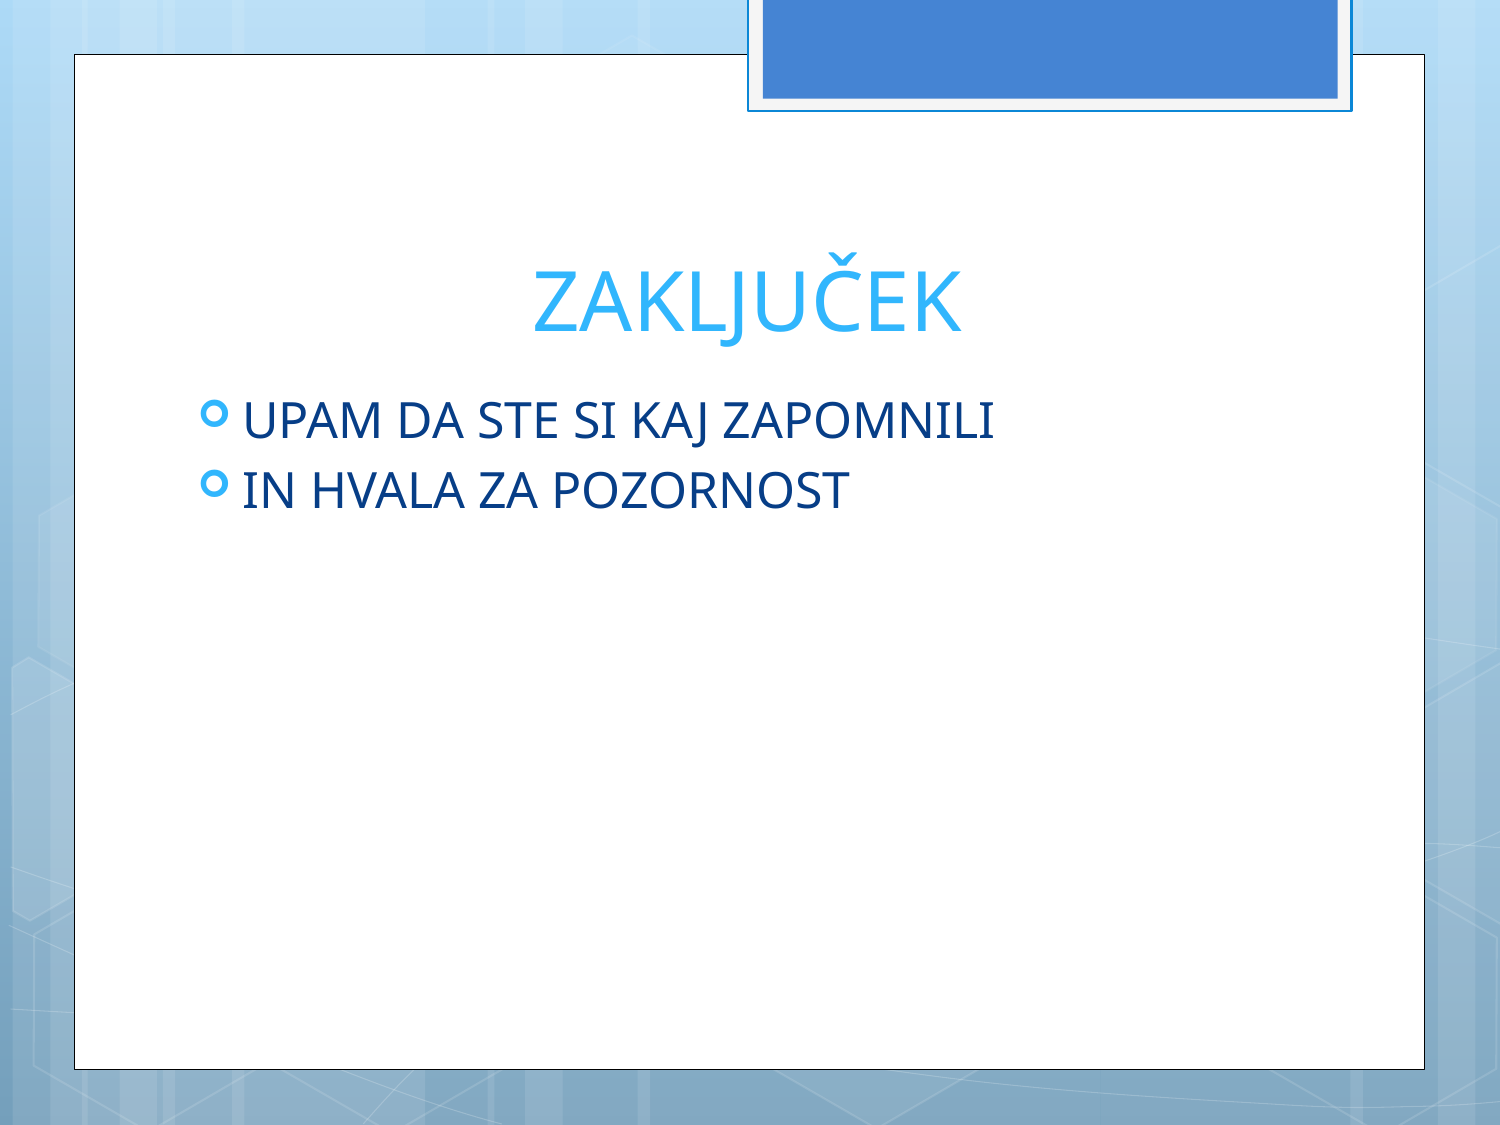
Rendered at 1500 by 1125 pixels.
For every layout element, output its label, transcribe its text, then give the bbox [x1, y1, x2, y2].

list UPAM DA STE SI KAJ ZAPOMNILI IN HVALA ZA POZORNOST [171, 381, 1283, 957]
title ZAKLJUČEK [171, 168, 1324, 356]
